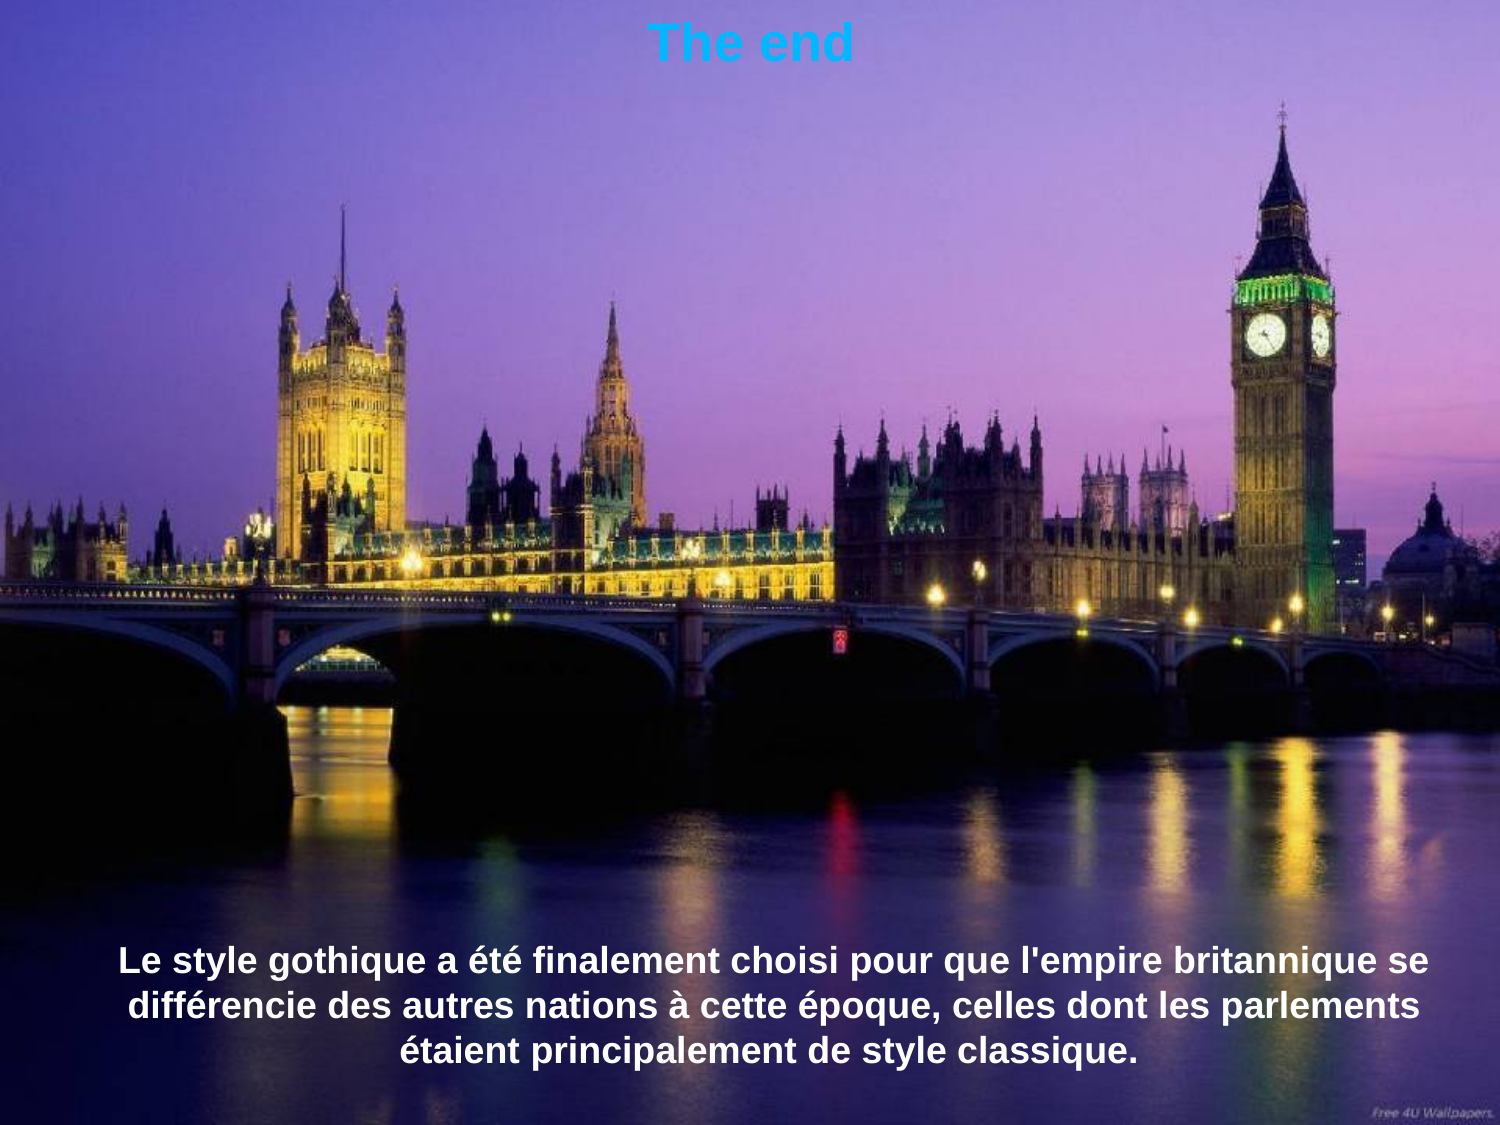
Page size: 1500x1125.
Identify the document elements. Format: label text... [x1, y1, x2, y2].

picture [0, 0, 1500, 1125]
text_box Le style gothique a été finalement choisi pour que l'empire britannique se différencie des autres nations à cette époque, celles dont les parlements étaient principalement de style classique. [88, 928, 1461, 1079]
